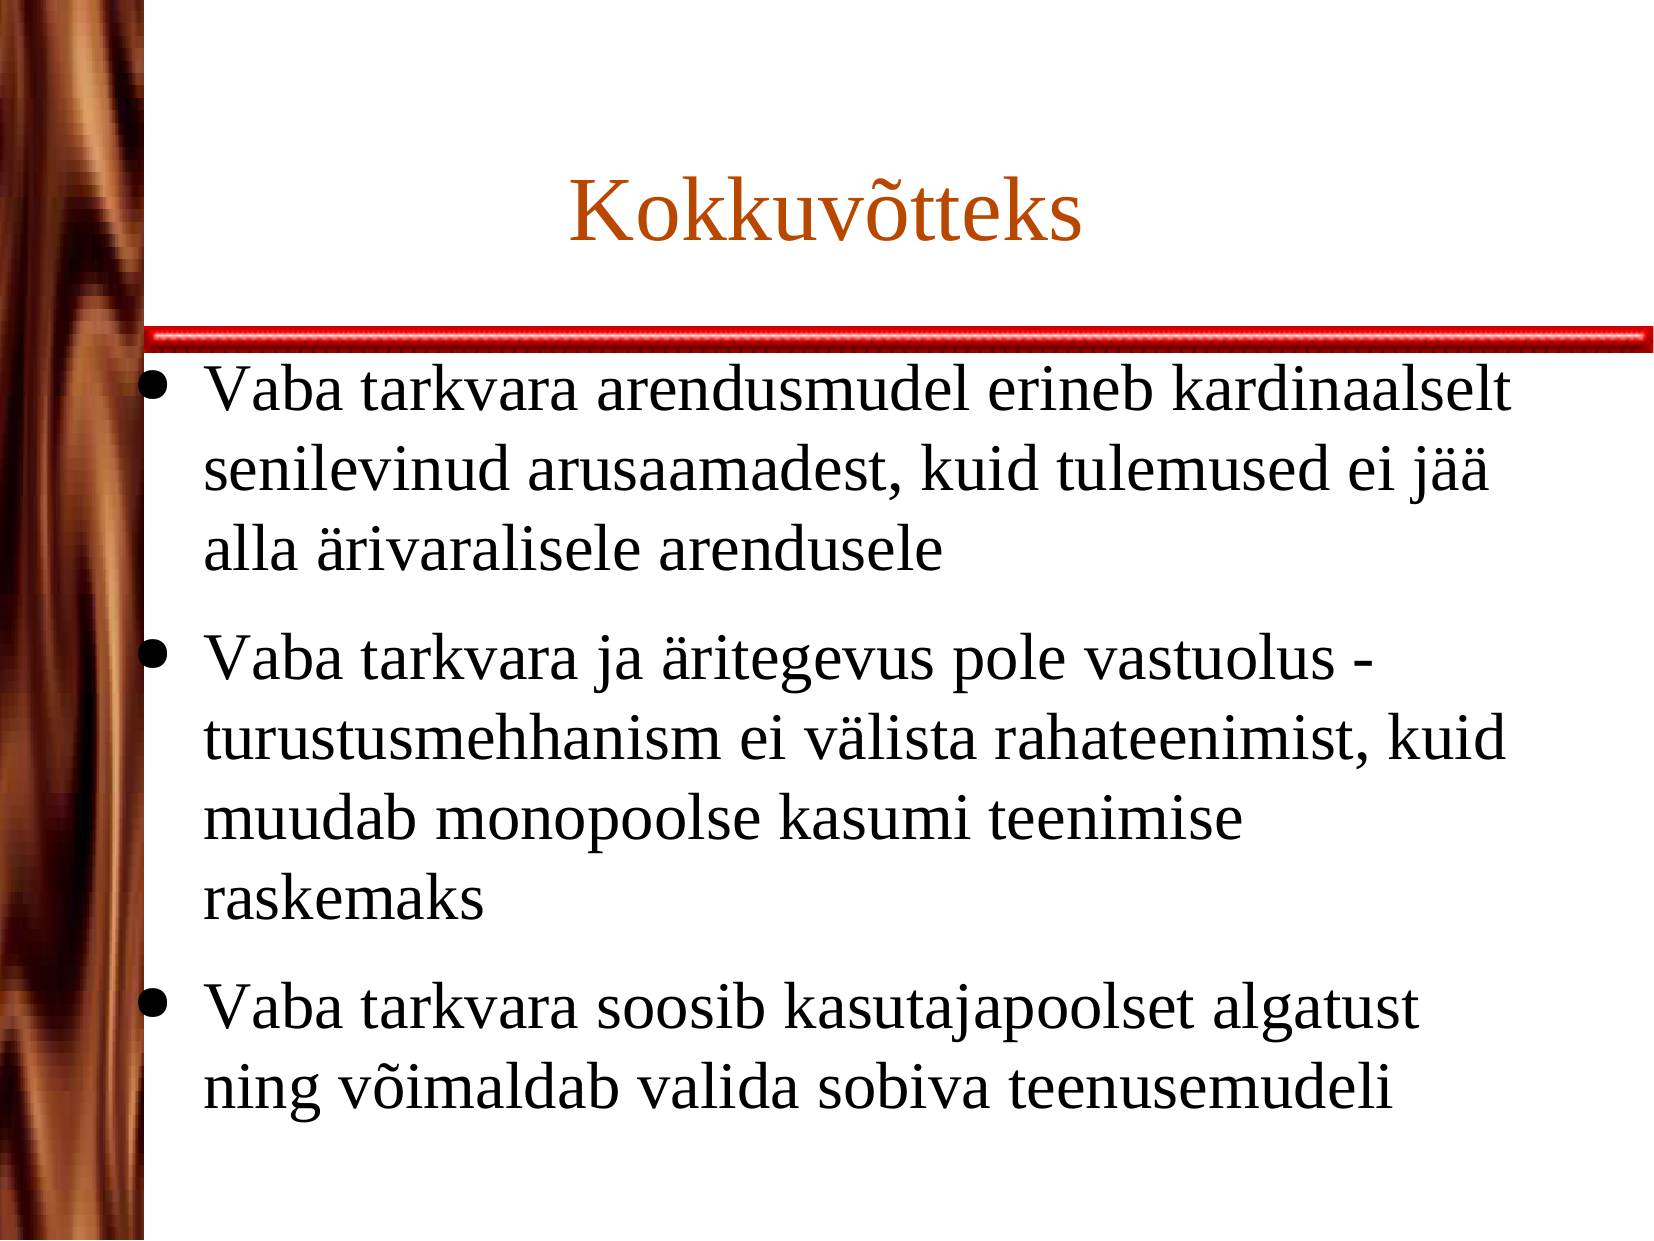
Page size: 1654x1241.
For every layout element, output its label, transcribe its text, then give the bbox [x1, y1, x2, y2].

title Kokkuvõtteks [121, 98, 1533, 314]
list Vaba tarkvara arendusmudel erineb kardinaalselt senilevinud arusaamadest, kuid tulemused ei jää alla ärivaralisele arendusele Vaba tarkvara ja äritegevus pole vastuolus - turustusmehhanism ei välista rahateenimist, kuid muudab monopoolse kasumi teenimise raskemaks Vaba tarkvara soosib kasutajapoolset algatust ning võimaldab valida sobiva teenusemudeli [121, 344, 1533, 1126]
picture [0, 0, 1654, 1240]
